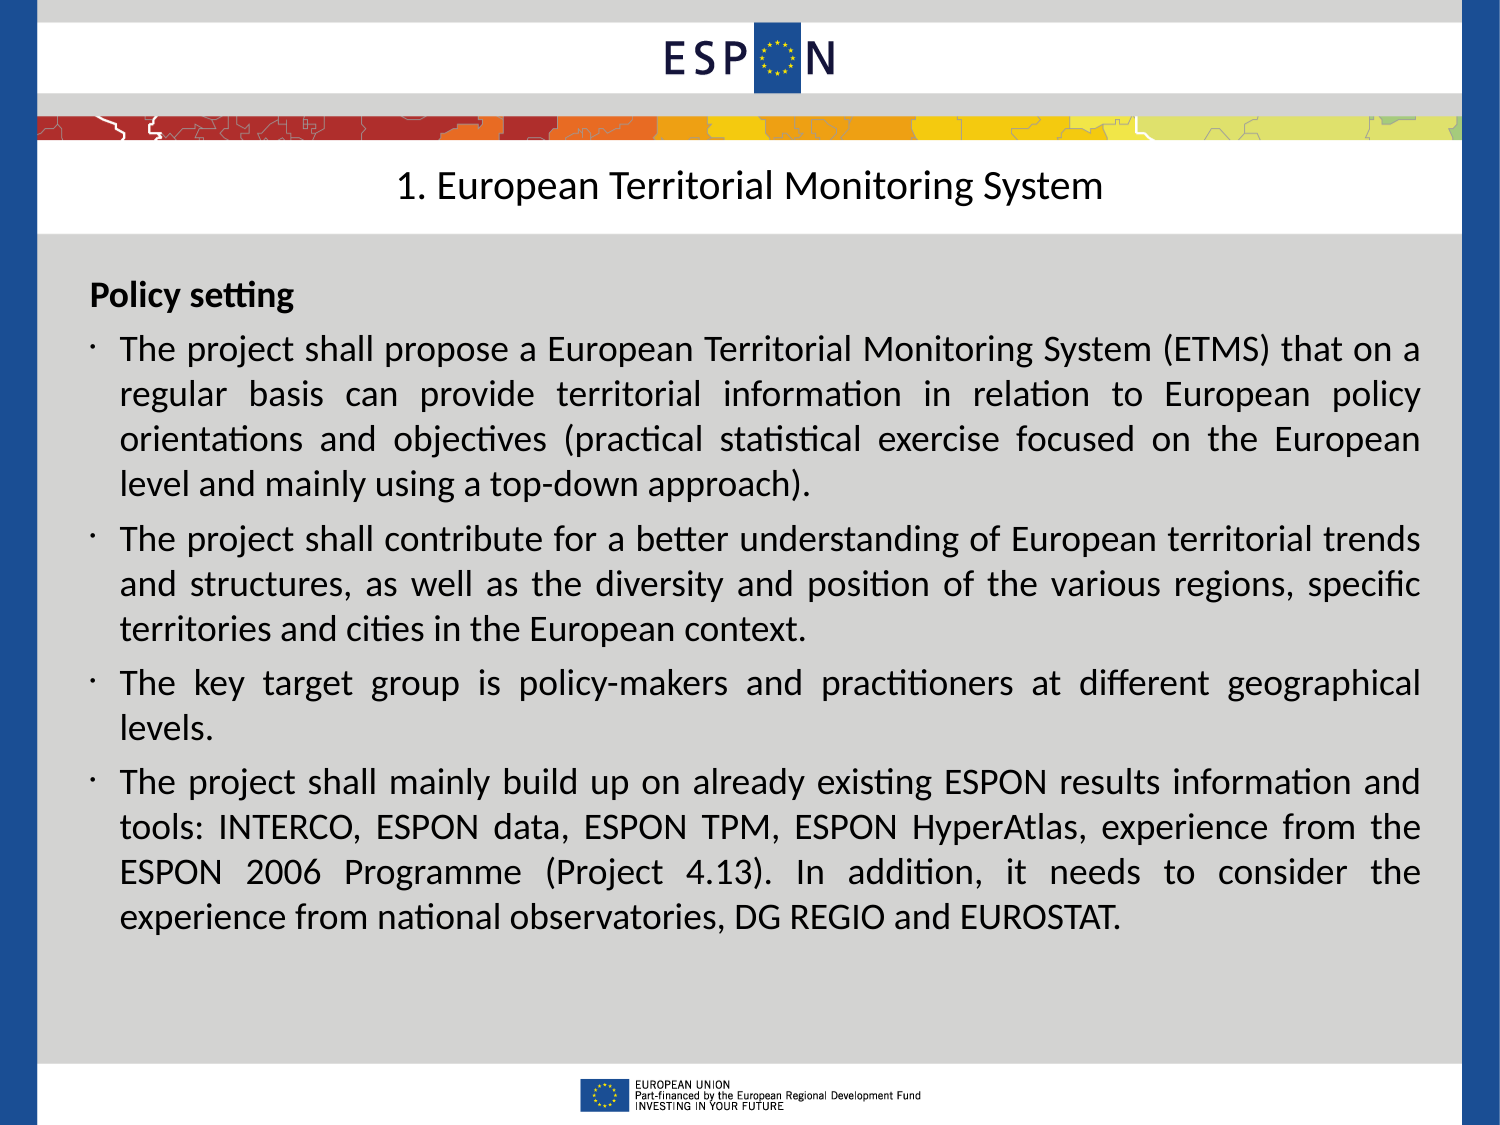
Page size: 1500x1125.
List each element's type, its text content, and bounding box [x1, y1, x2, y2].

text_box Policy setting The project shall propose a European Territorial Monitoring System (ETMS) that on a regular basis can provide territorial information in relation to European policy orientations and objectives (practical statistical exercise focused on the European level and mainly using a top-down approach). The project shall contribute for a better understanding of European territorial trends and structures, as well as the diversity and position of the various regions, specific territories and cities in the European context. The key target group is policy-makers and practitioners at different geographical levels. The project shall mainly build up on already existing ESPON results information and tools: INTERCO, ESPON data, ESPON TPM, ESPON HyperAtlas, experience from the ESPON 2006 Programme (Project 4.13). In addition, it needs to consider the experience from national observatories, DG REGIO and EUROSTAT. [74, 262, 1438, 1088]
picture [0, 0, 1500, 1125]
text_box 1. European Territorial Monitoring System [62, 149, 1438, 215]
